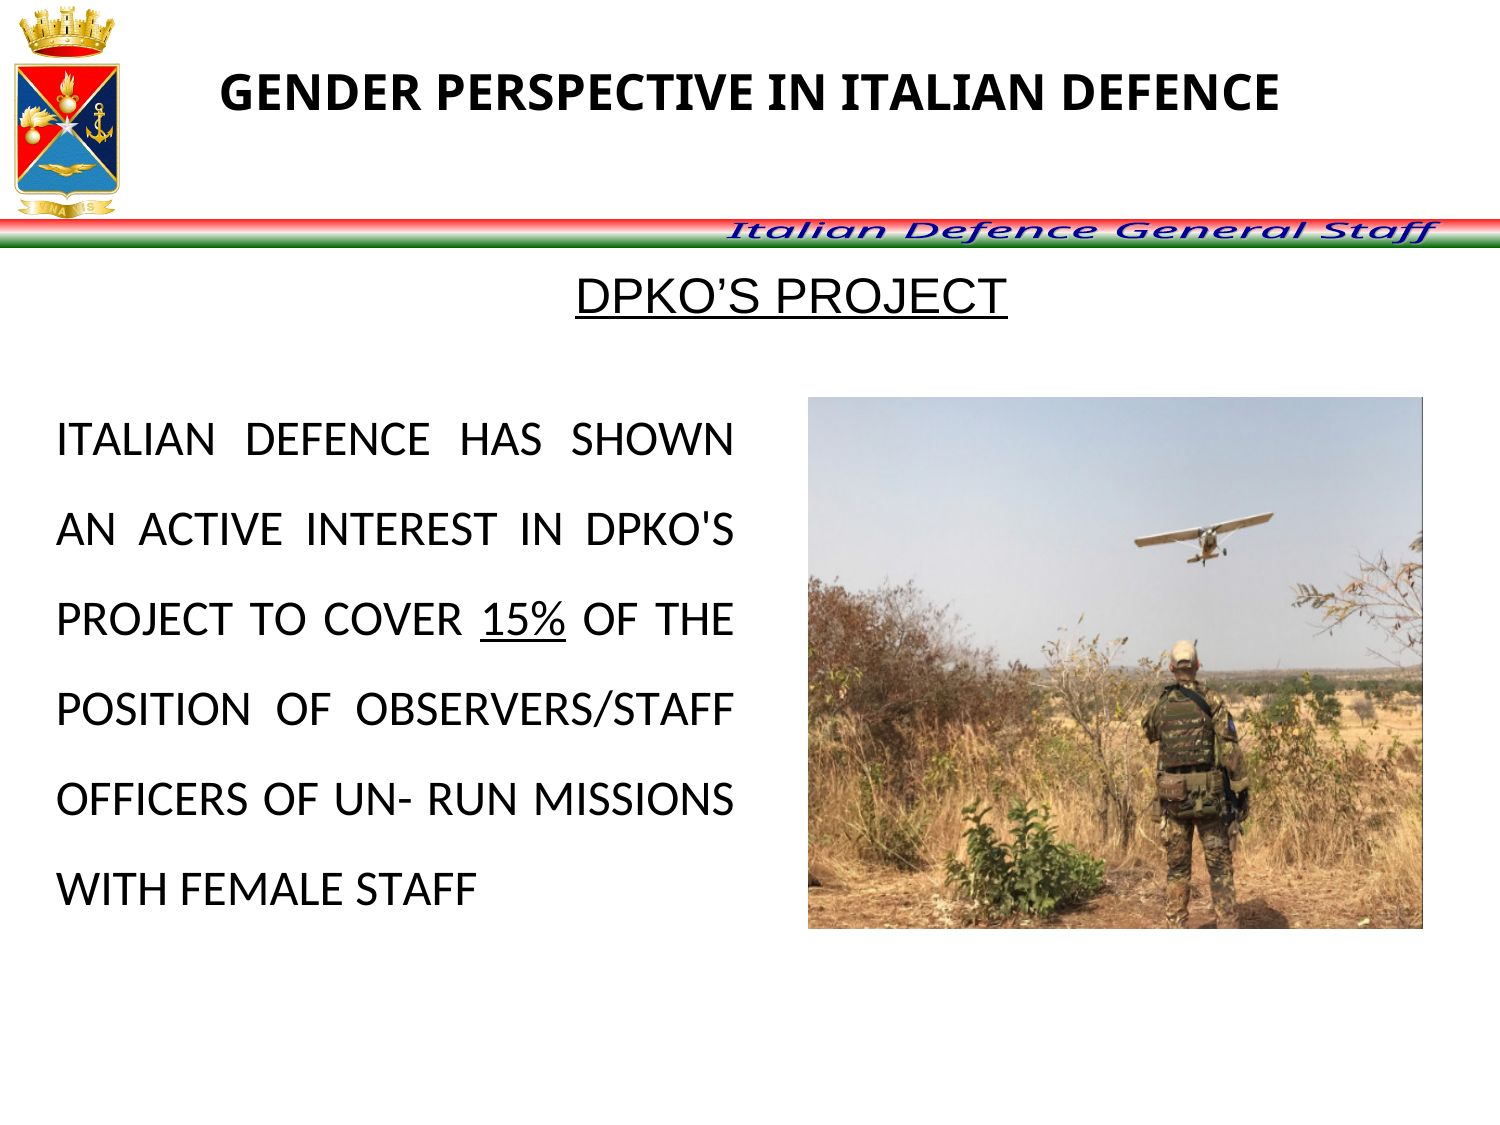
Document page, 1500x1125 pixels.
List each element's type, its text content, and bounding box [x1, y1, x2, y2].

picture [14, 6, 120, 53]
picture [808, 397, 1423, 929]
text_box ITALIAN DEFENCE HAS SHOWN AN ACTIVE INTEREST IN DPKO'S PROJECT TO COVER 15% OF THE POSITION OF OBSERVERS/STAFF OFFICERS OF UN- RUN MISSIONS WITH FEMALE STAFF [41, 368, 750, 924]
text_box GENDER PERSPECTIVE IN ITALIAN DEFENCE [0, 53, 1500, 121]
text_box DPKO’S PROJECT [348, 255, 1235, 331]
picture [14, 121, 120, 219]
